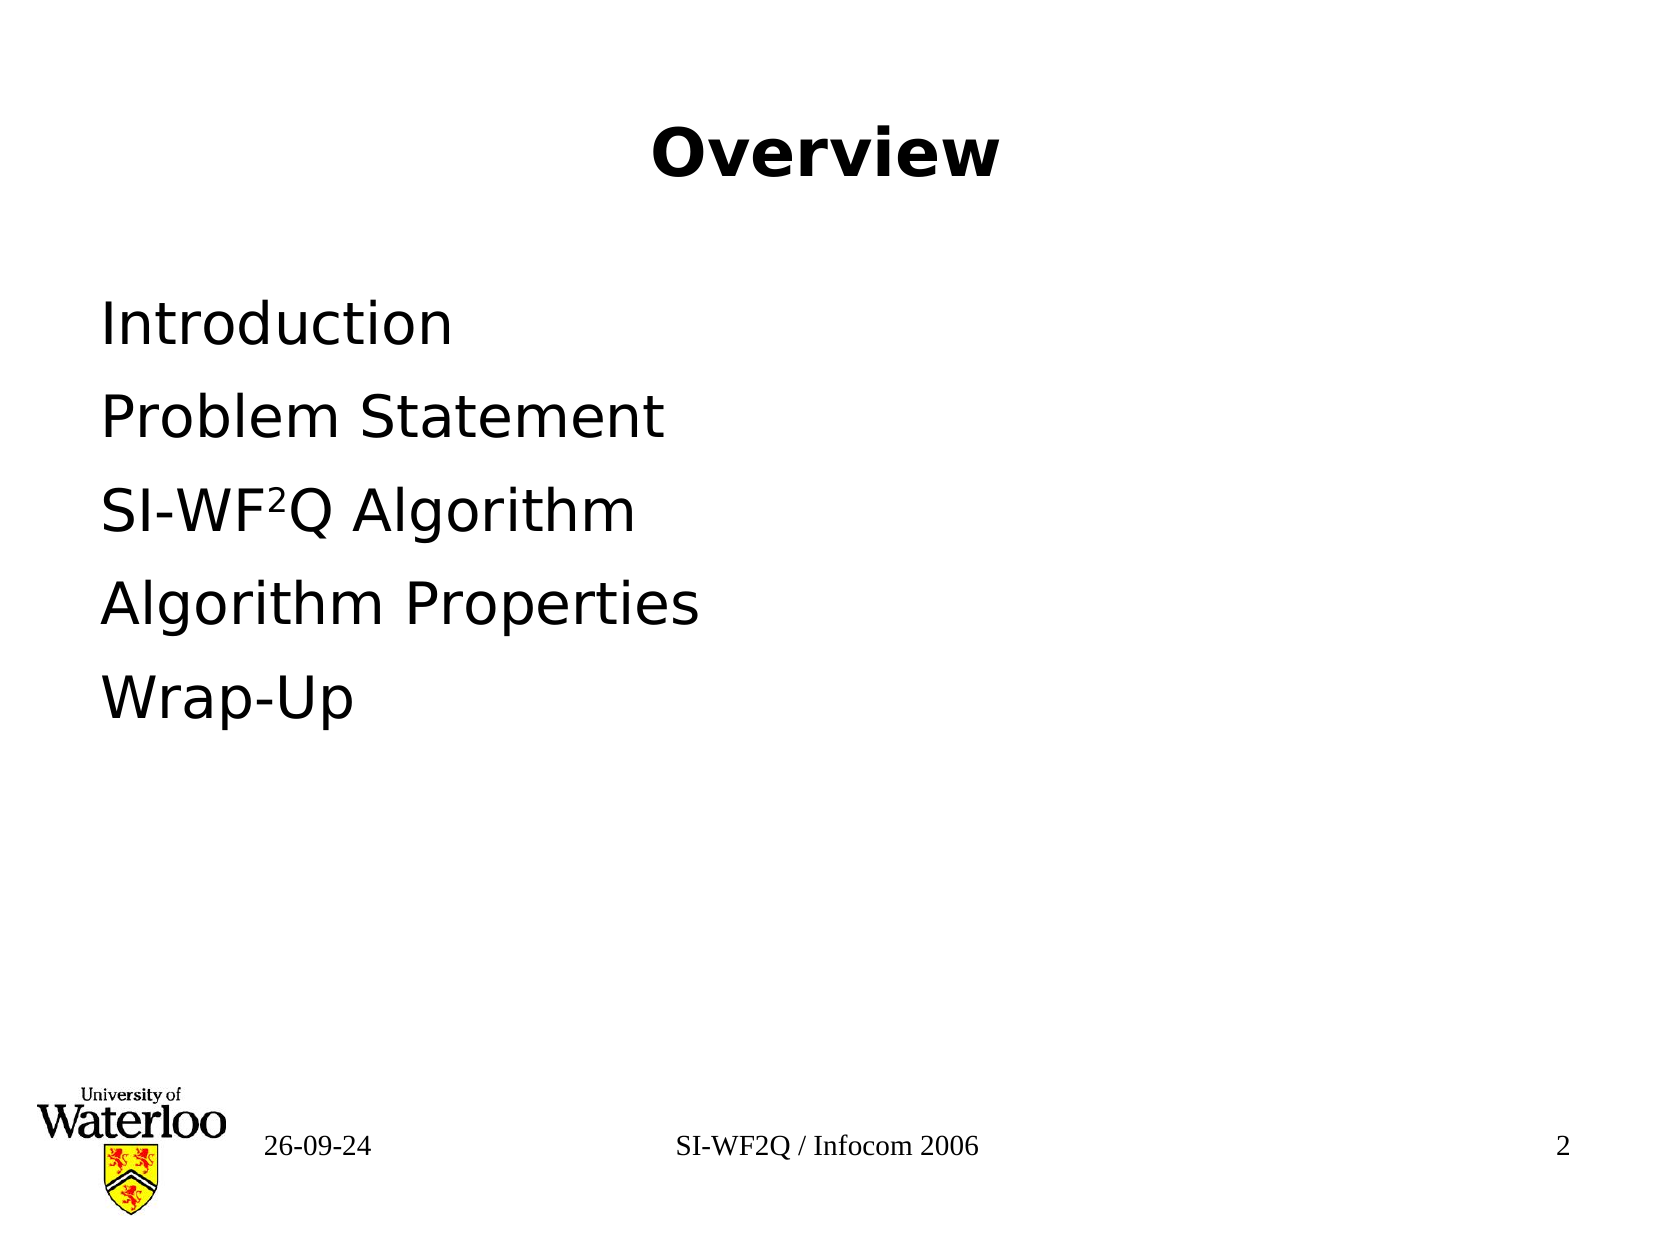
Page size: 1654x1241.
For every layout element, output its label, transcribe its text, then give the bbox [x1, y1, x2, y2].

picture [37, 1087, 226, 1216]
list Introduction Problem Statement SI-WF2Q Algorithm Algorithm Properties Wrap-Up [82, 290, 1571, 1109]
title Overview [82, 49, 1571, 257]
